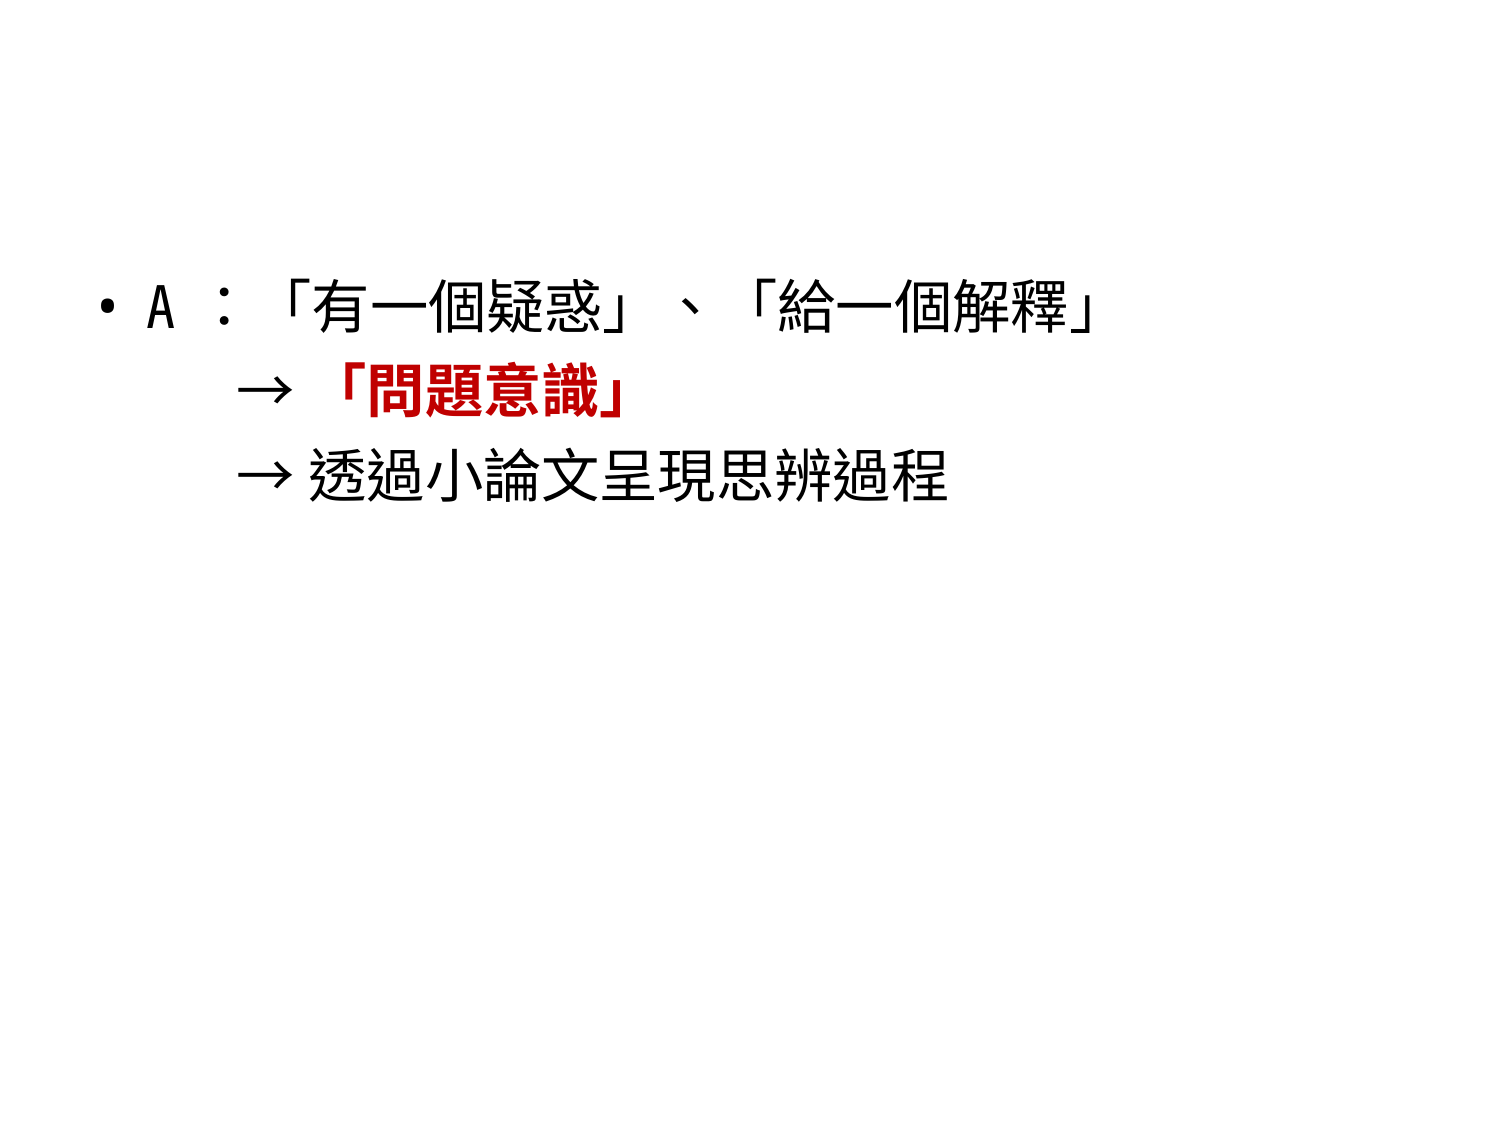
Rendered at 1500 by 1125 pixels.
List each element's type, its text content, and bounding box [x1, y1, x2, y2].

list A：「有一個疑惑」、「給一個解釋」 →「問題意識」 →透過小論文呈現思辨過程 [75, 262, 1426, 1005]
